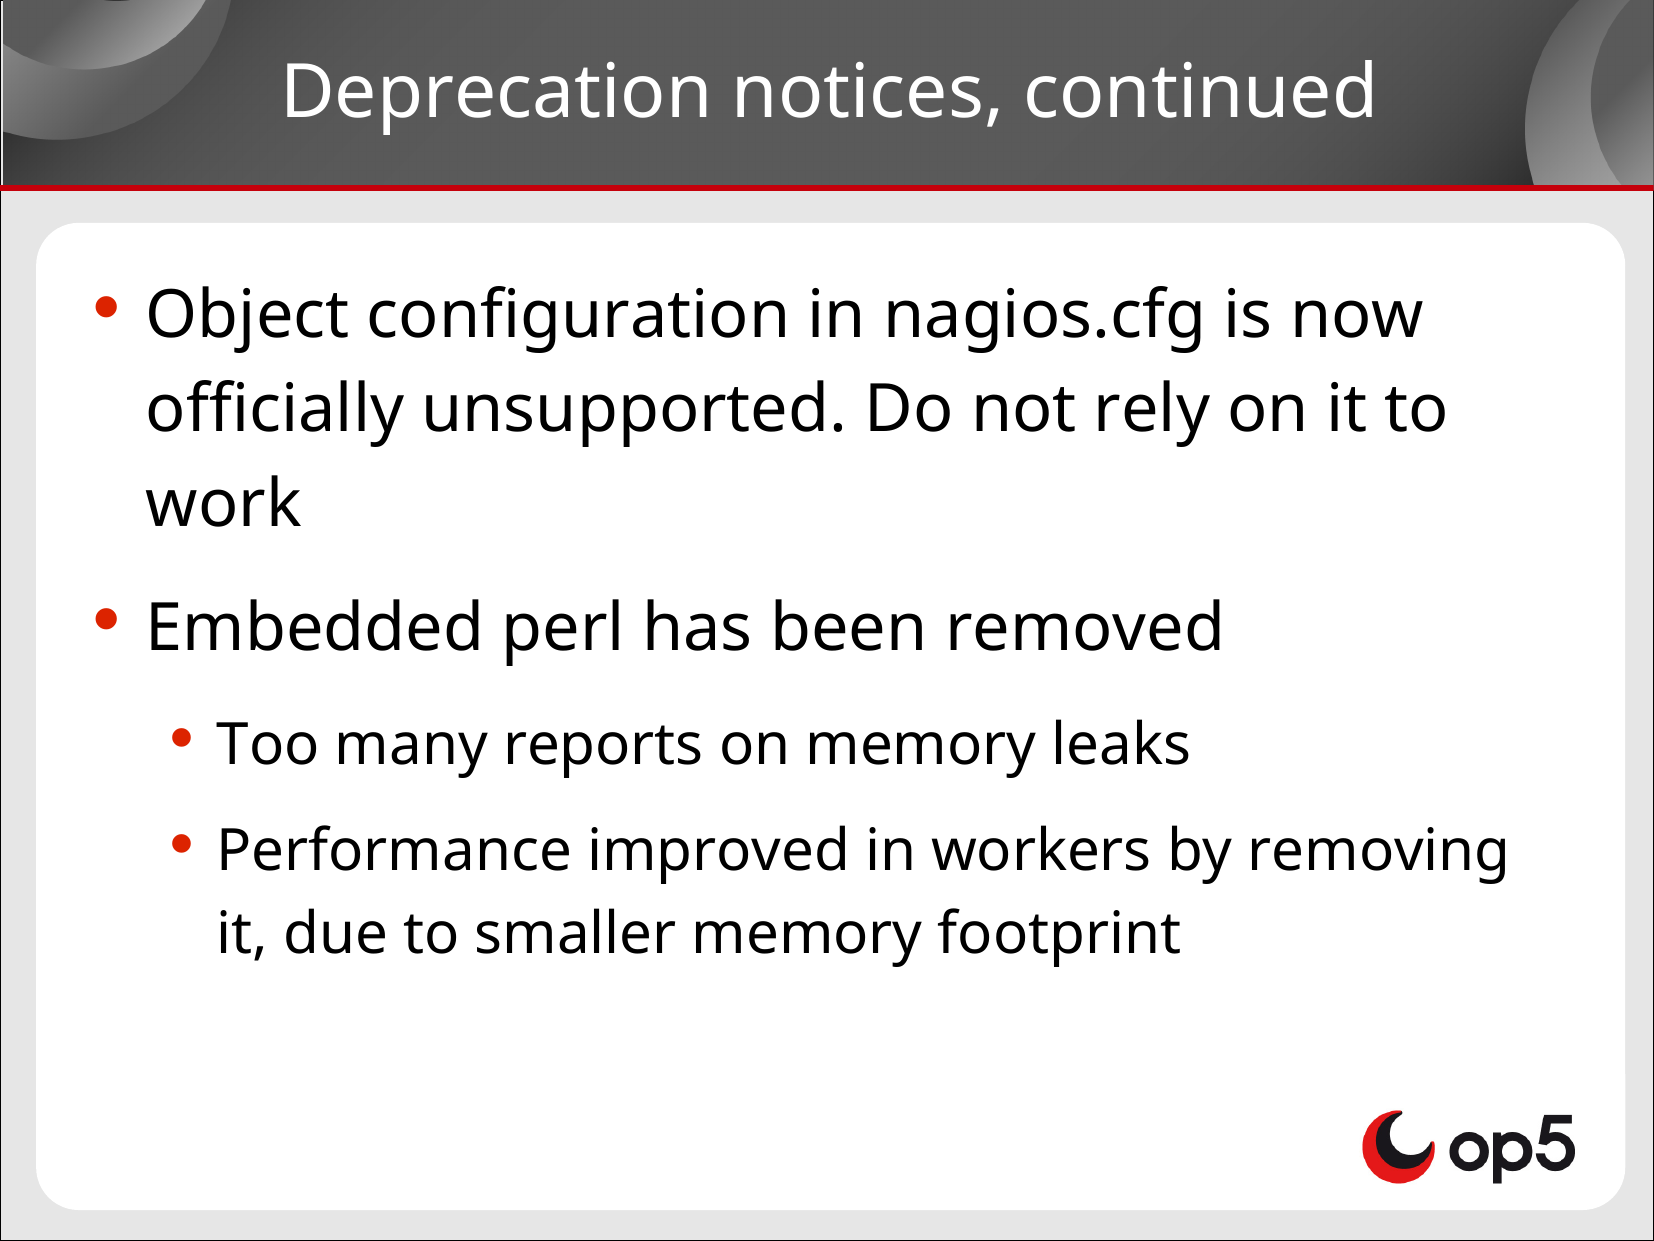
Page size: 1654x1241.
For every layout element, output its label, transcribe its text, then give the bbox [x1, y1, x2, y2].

title Deprecation notices, continued [88, 0, 1571, 175]
picture [1350, 1103, 1587, 1191]
picture [3, 0, 1654, 185]
list Object configuration in nagios.cfg is now officially unsupported. Do not rely on it to work Embedded perl has been removed Too many reports on memory leaks Performance improved in workers by removing it, due to smaller memory footprint [75, 262, 1571, 1133]
